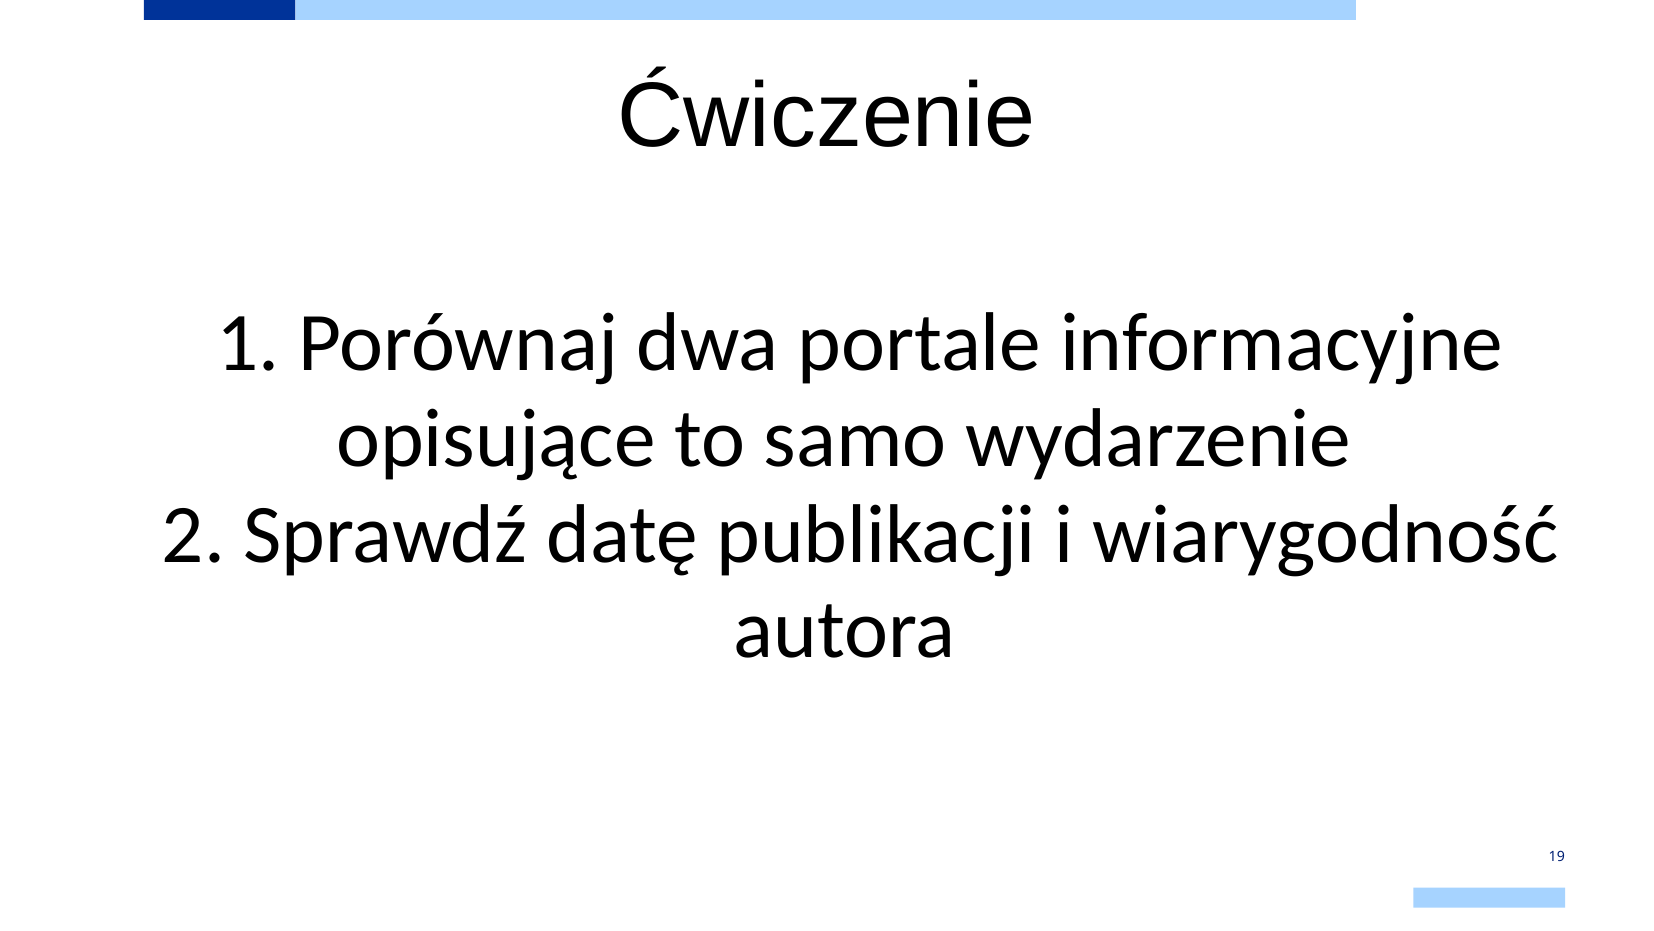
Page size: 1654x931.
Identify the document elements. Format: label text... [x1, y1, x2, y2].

subtitle 1. Porównaj dwa portale informacyjne opisujące to samo wydarzenie 2. Sprawdź datę publikacji i wiarygodność autora [82, 217, 1571, 758]
title Ćwiczenie [82, 37, 1571, 193]
